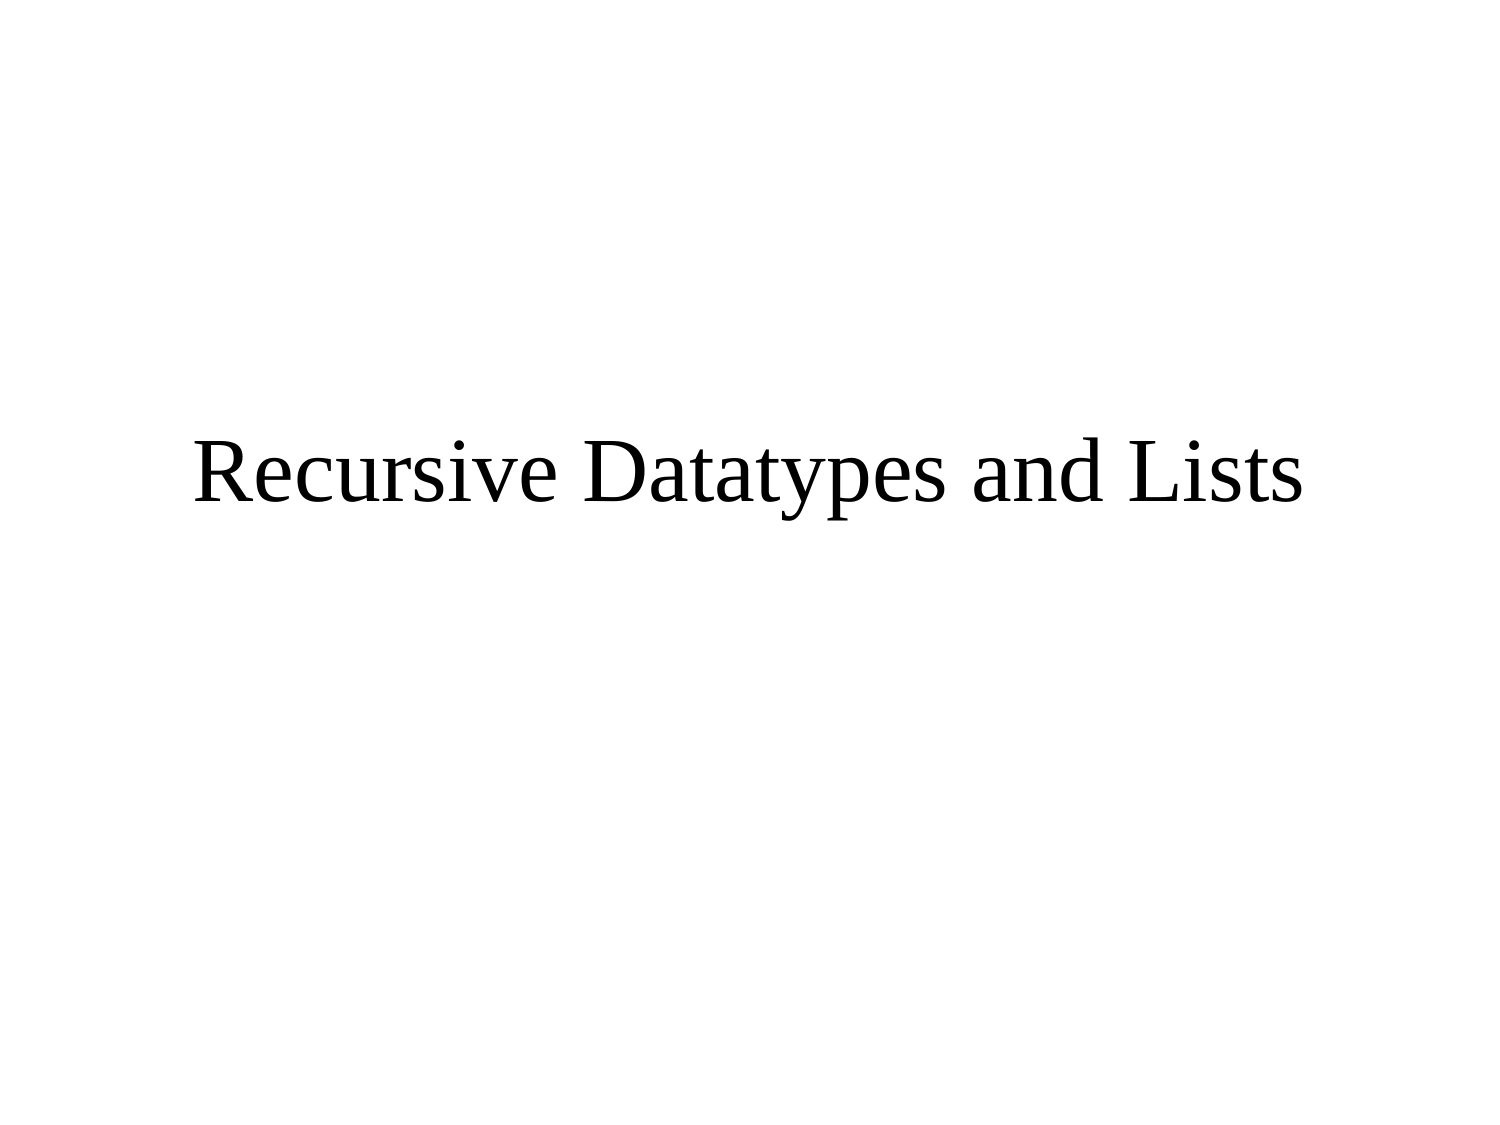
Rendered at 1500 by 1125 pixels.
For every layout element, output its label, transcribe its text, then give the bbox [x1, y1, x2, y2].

title Recursive Datatypes and Lists [112, 349, 1388, 591]
